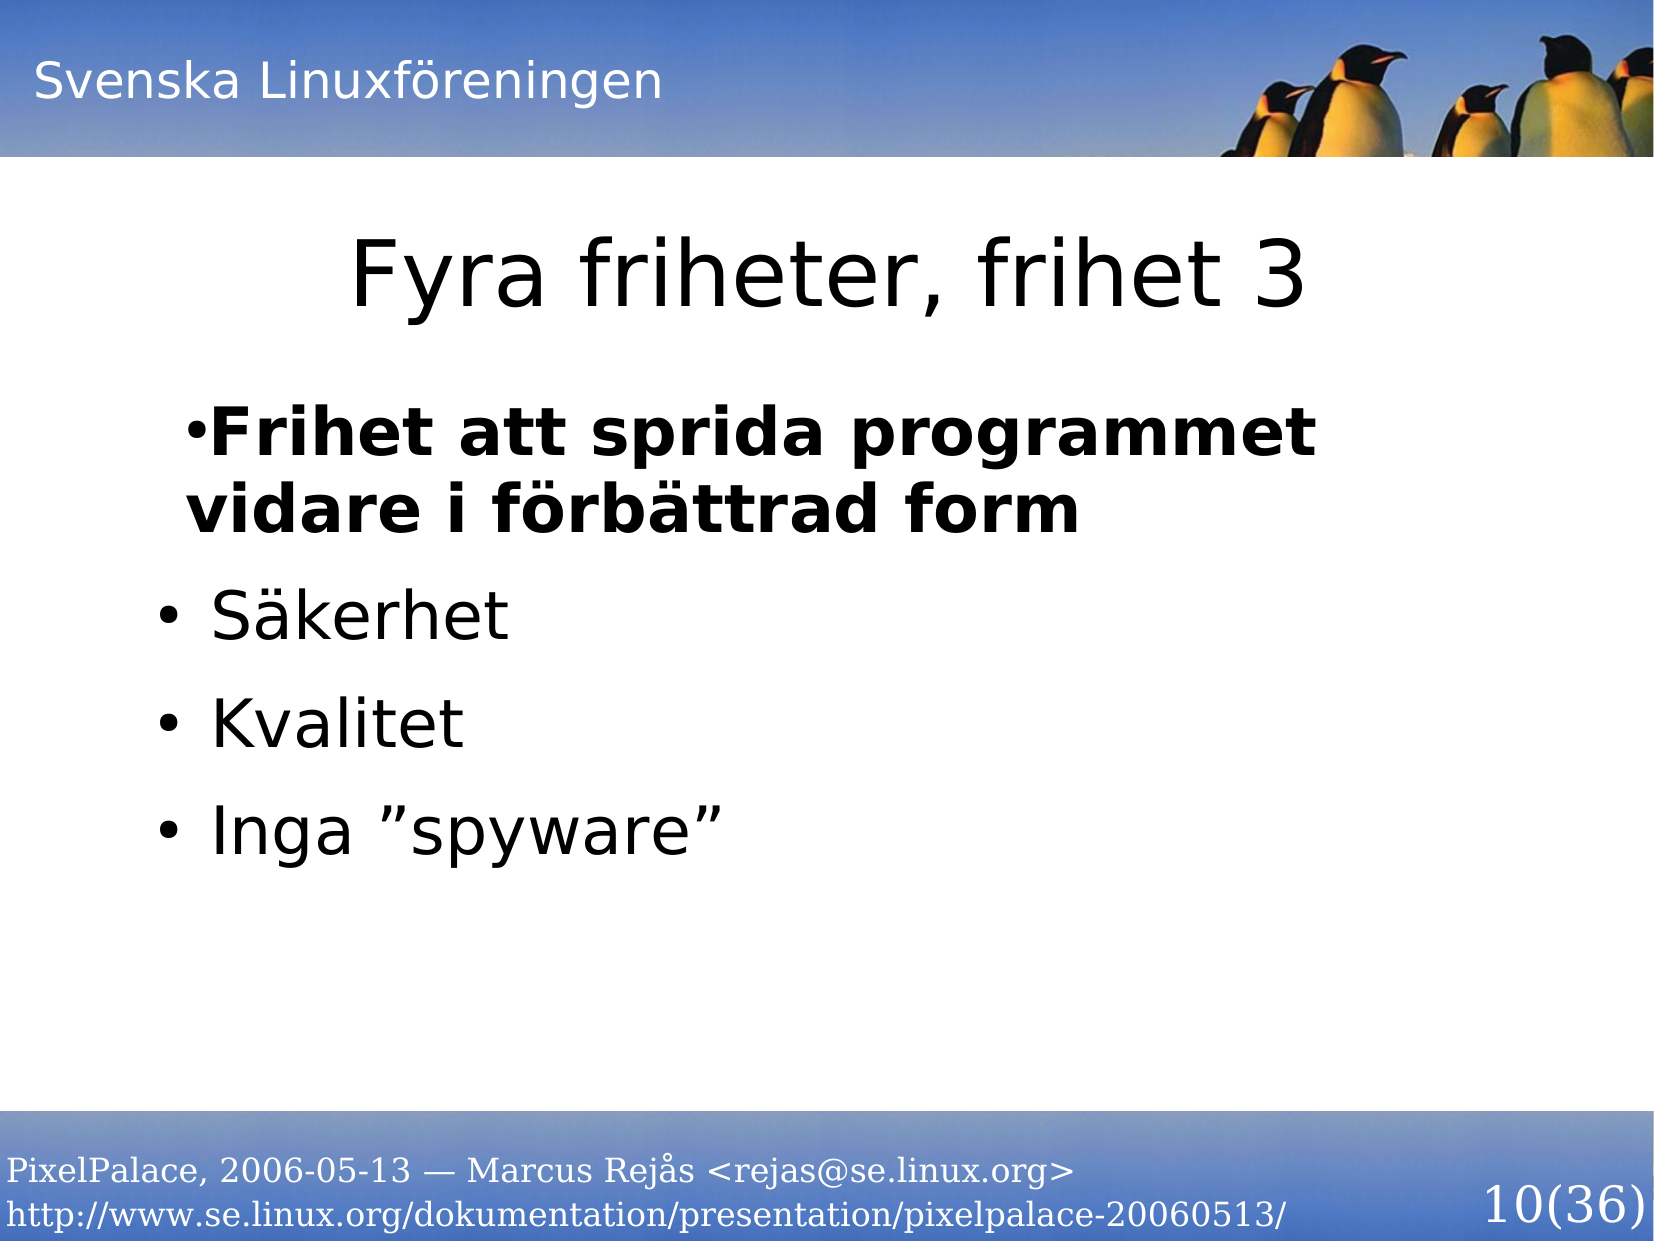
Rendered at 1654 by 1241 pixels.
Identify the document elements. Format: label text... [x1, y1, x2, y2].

picture [0, 0, 1654, 157]
picture [0, 1111, 1654, 1241]
list Frihet att sprida programmet vidare i förbättrad form Säkerhet Kvalitet Inga ”spyware” [121, 392, 1534, 1092]
title Fyra friheter, frihet 3 [123, 160, 1537, 389]
